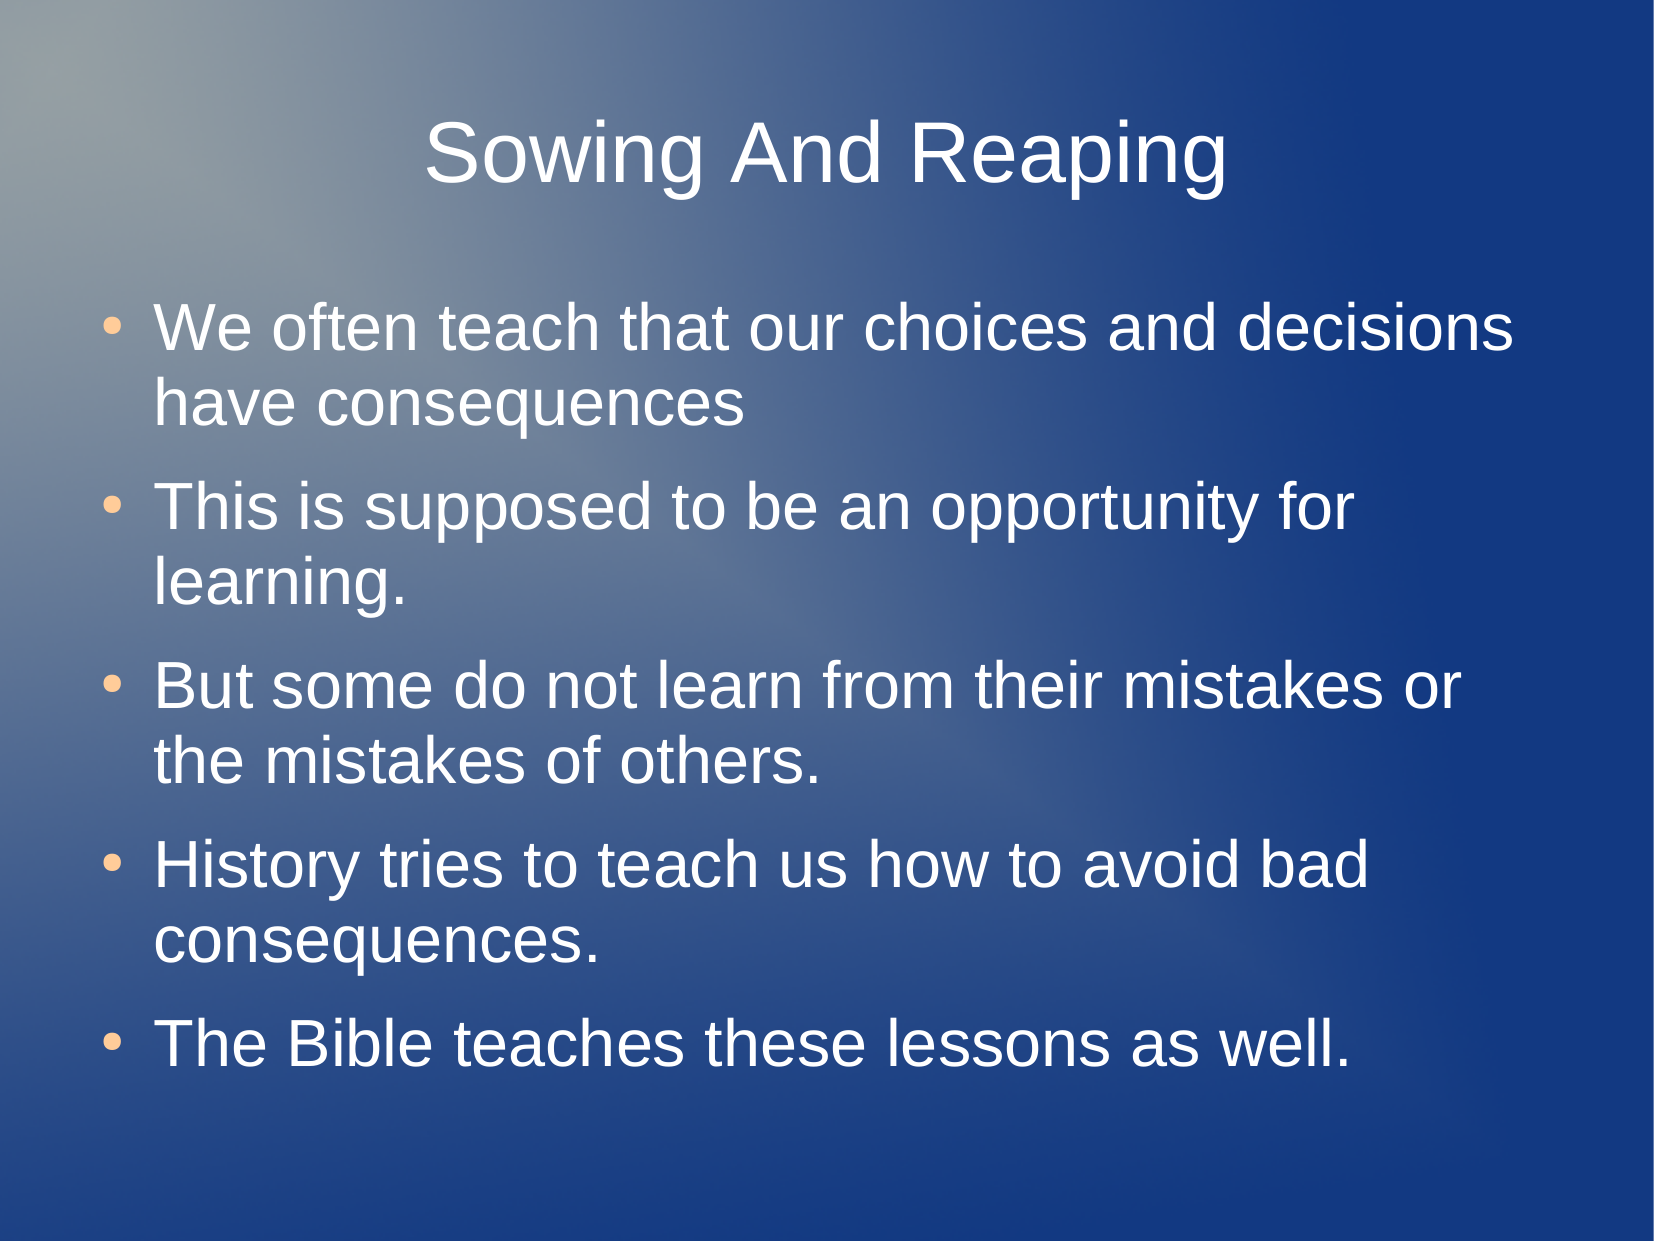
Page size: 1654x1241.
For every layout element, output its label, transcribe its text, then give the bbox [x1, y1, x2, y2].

list We often teach that our choices and decisions have consequences This is supposed to be an opportunity for learning. But some do not learn from their mistakes or the mistakes of others. History tries to teach us how to avoid bad consequences. The Bible teaches these lessons as well. [82, 290, 1571, 1109]
title Sowing And Reaping [82, 49, 1571, 257]
picture [0, 0, 1654, 1241]
